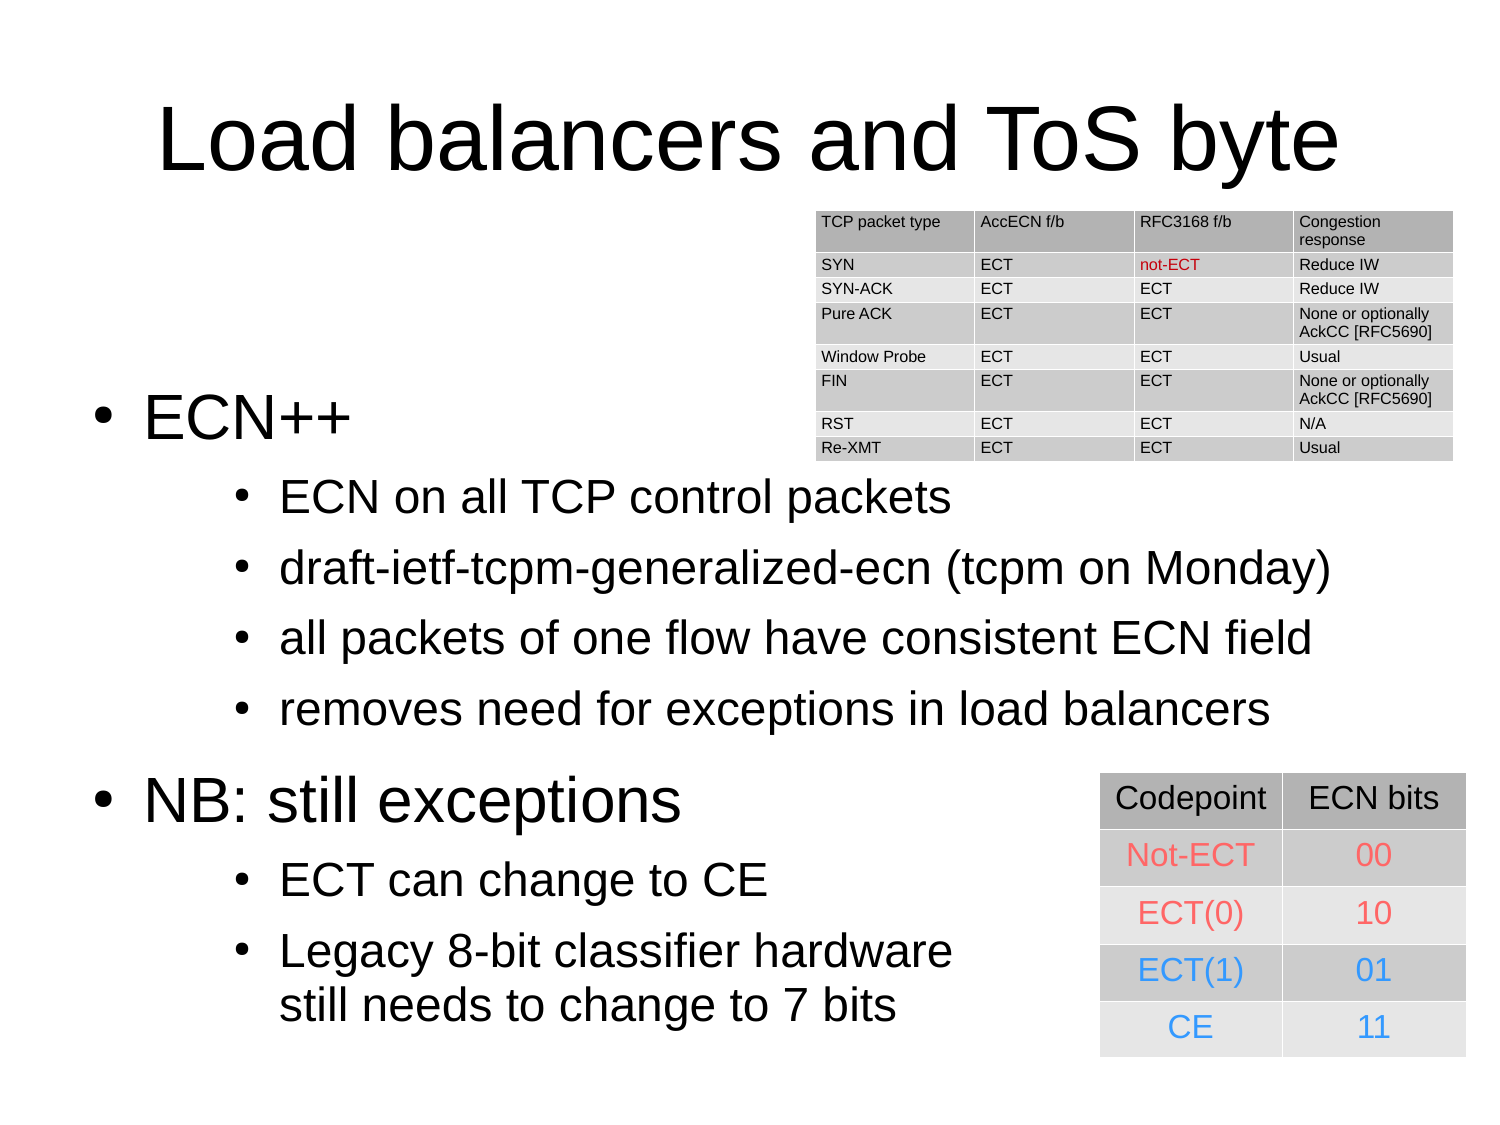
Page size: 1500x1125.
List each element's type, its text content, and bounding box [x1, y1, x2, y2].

table_header ECN bits [1283, 773, 1466, 829]
table_cell 10 [1283, 887, 1466, 944]
table_cell 01 [1283, 945, 1466, 1001]
table_cell ECT(1) [1100, 945, 1282, 1001]
title Load balancers and ToS byte [75, 44, 1425, 233]
table_header Codepoint [1100, 773, 1282, 829]
table_cell 00 [1283, 830, 1466, 886]
table_cell CE [1100, 1002, 1282, 1057]
picture [814, 210, 1453, 461]
table_cell ECT(0) [1100, 887, 1282, 944]
table_cell 11 [1283, 1002, 1466, 1057]
list ECN++ ECN on all TCP control packets draft-ietf-tcpm-generalized-ecn (tcpm on Monday) all packets of one flow have consistent ECN field removes need for exceptions in load balancers NB: still exceptions ECT can change to CE Legacy 8-bit classifier hardware still needs to change to 7 bits [75, 381, 1425, 1034]
table_cell Not-ECT [1100, 830, 1282, 886]
